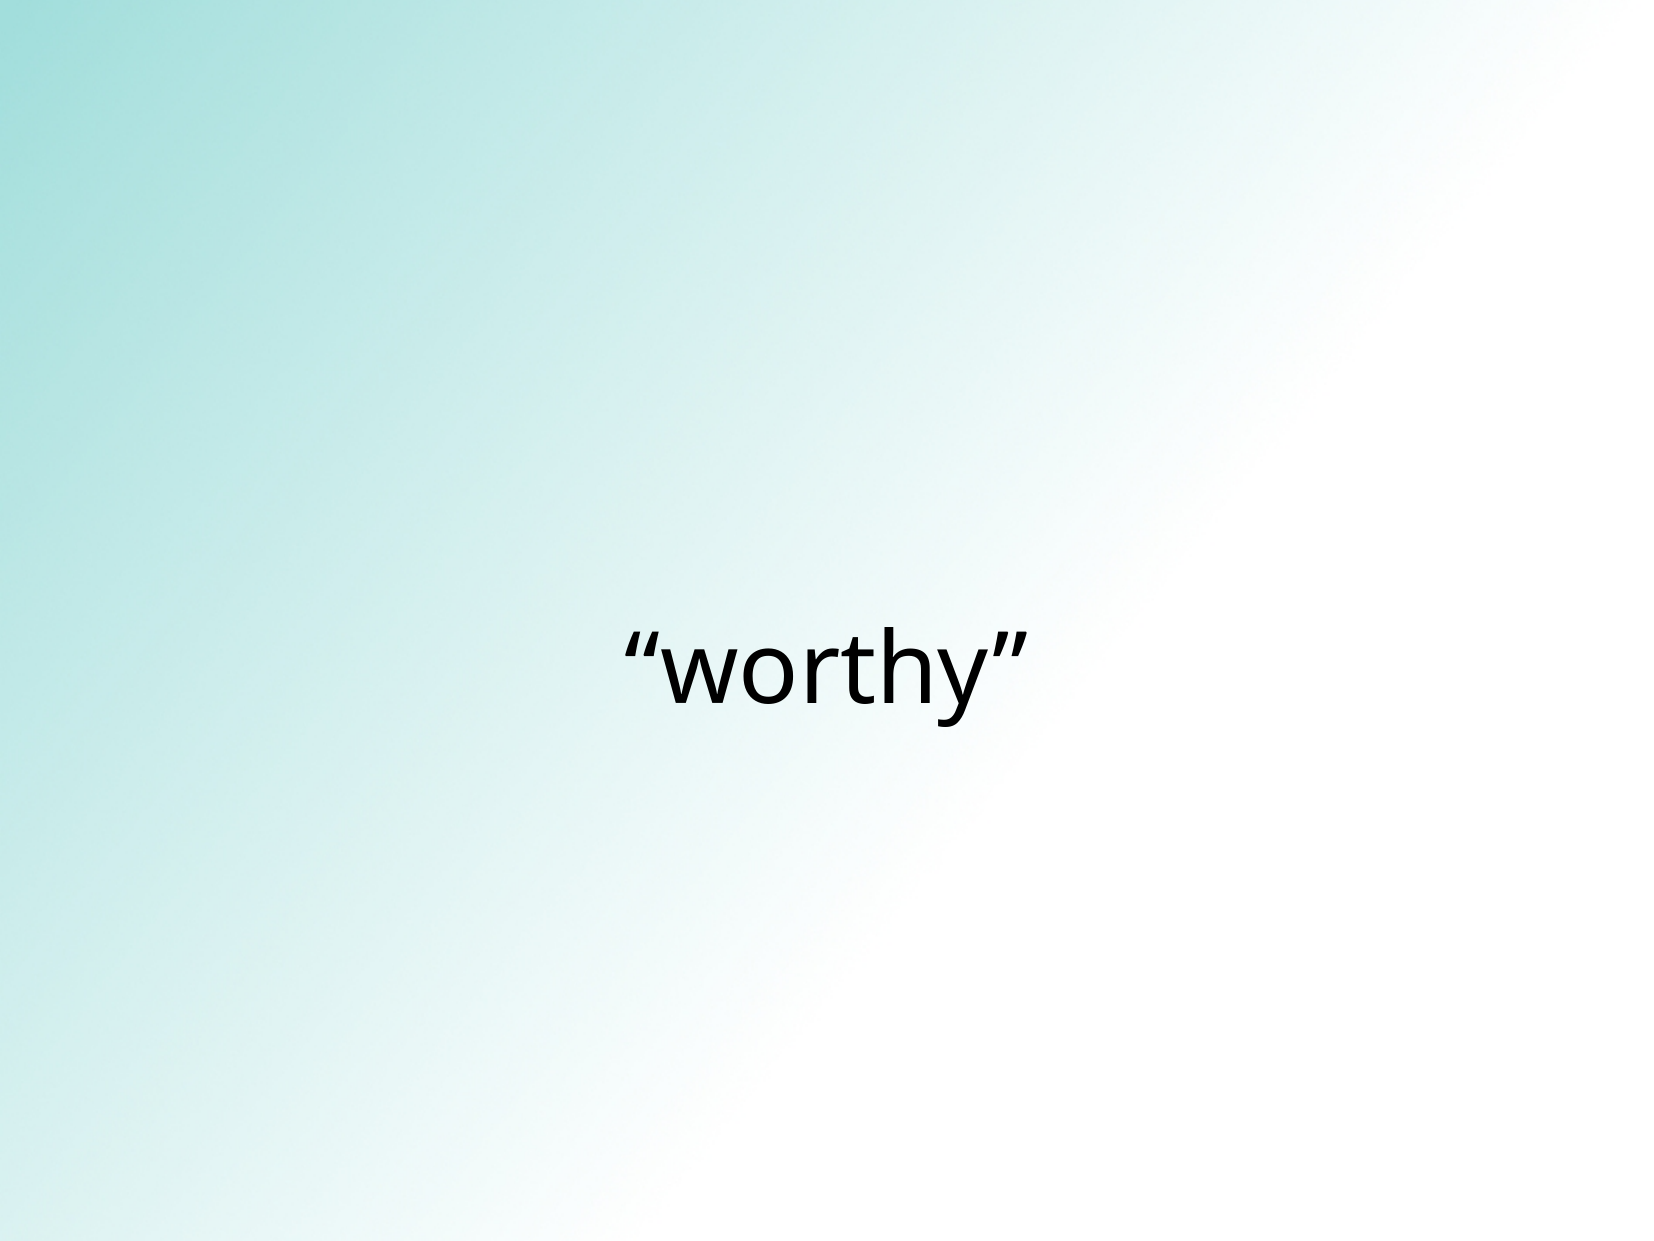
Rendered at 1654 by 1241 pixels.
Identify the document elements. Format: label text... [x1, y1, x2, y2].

picture [0, 0, 1654, 1241]
subtitle “worthy” [82, 318, 1571, 1010]
